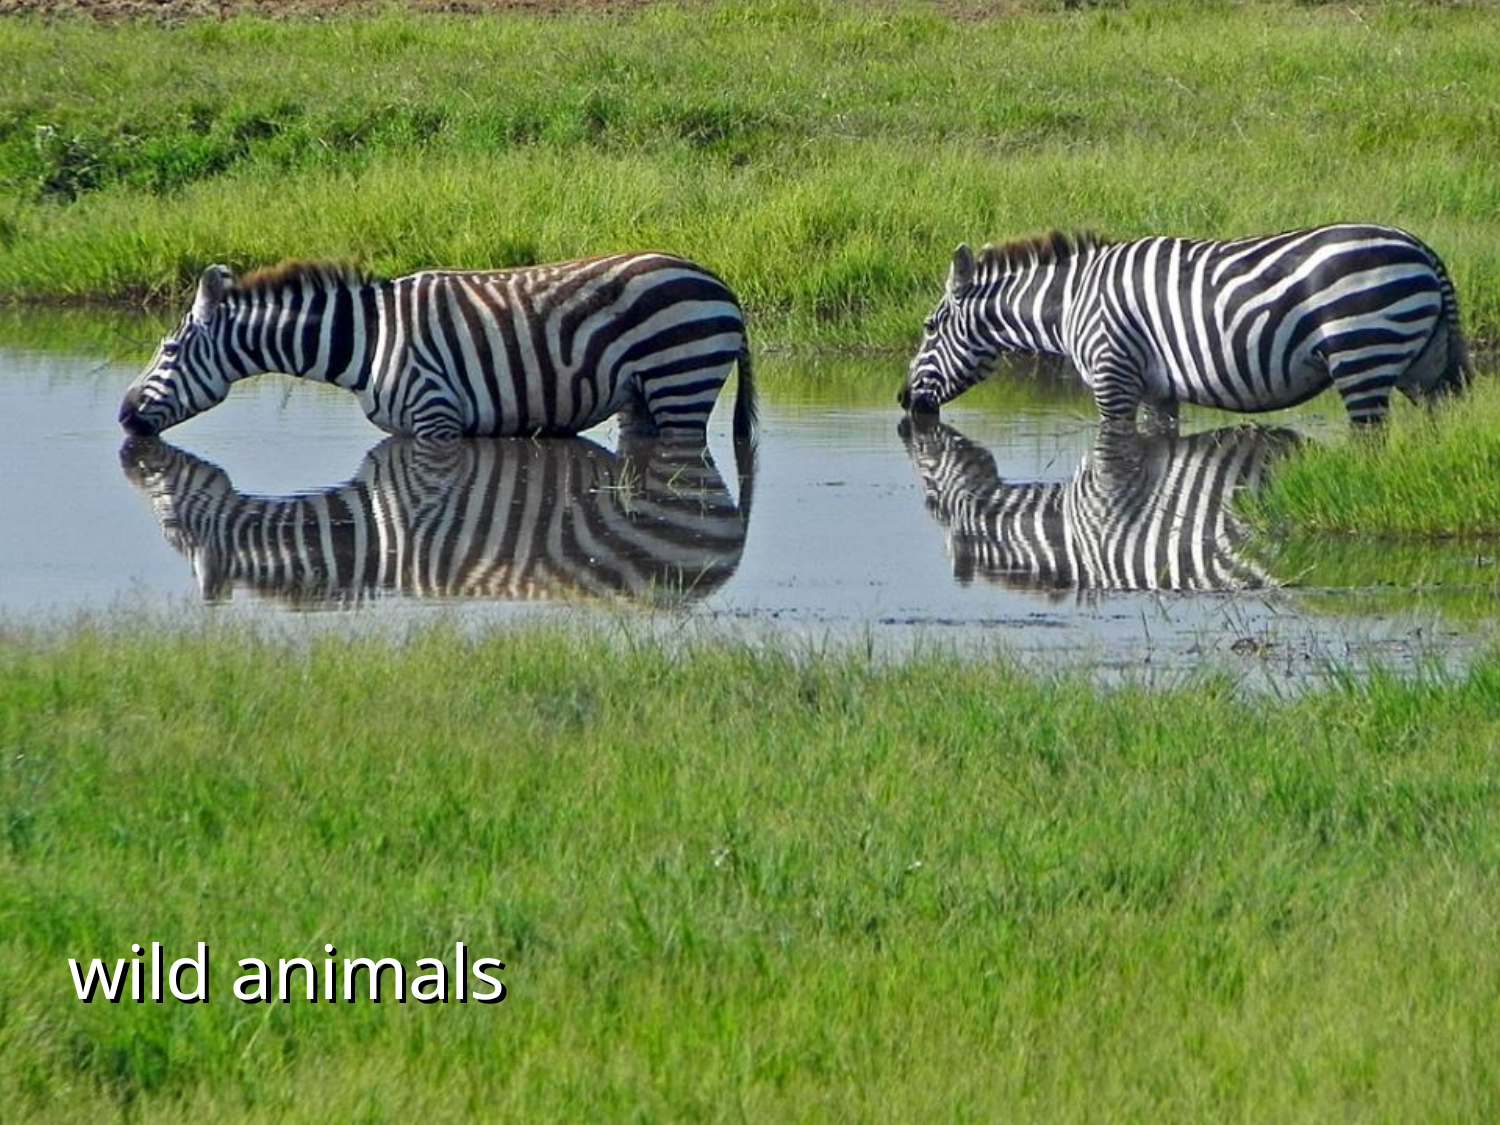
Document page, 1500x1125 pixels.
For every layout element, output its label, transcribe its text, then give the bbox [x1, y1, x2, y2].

picture [0, 0, 1500, 1125]
text_box wild animals [53, 916, 680, 1023]
